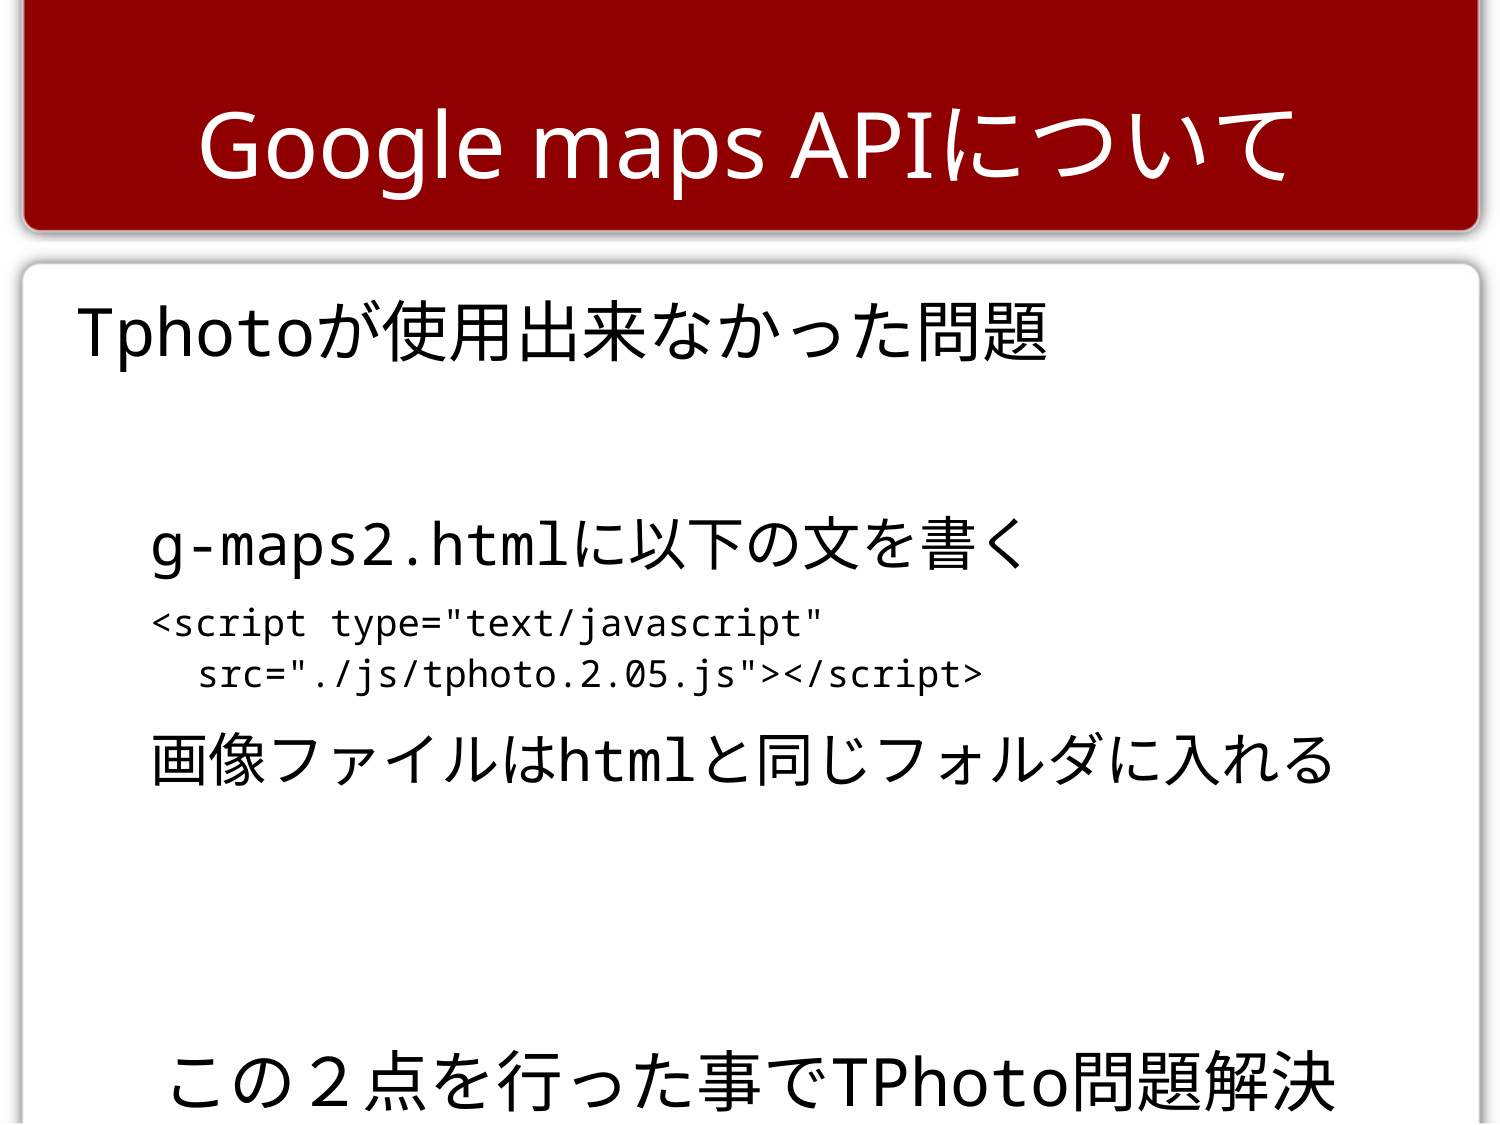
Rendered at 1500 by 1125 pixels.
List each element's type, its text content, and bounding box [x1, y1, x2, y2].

picture [0, 0, 1500, 1125]
title Google maps APIについて [75, 28, 1426, 250]
list Tphotoが使用出来なかった問題 g-maps2.htmlに以下の文を書く <script type="text/javascript" src="./js/tphoto.2.05.js"></script> 画像ファイルはhtmlと同じフォルダに入れる この２点を行った事でTPhoto問題解決 [75, 278, 1426, 991]
